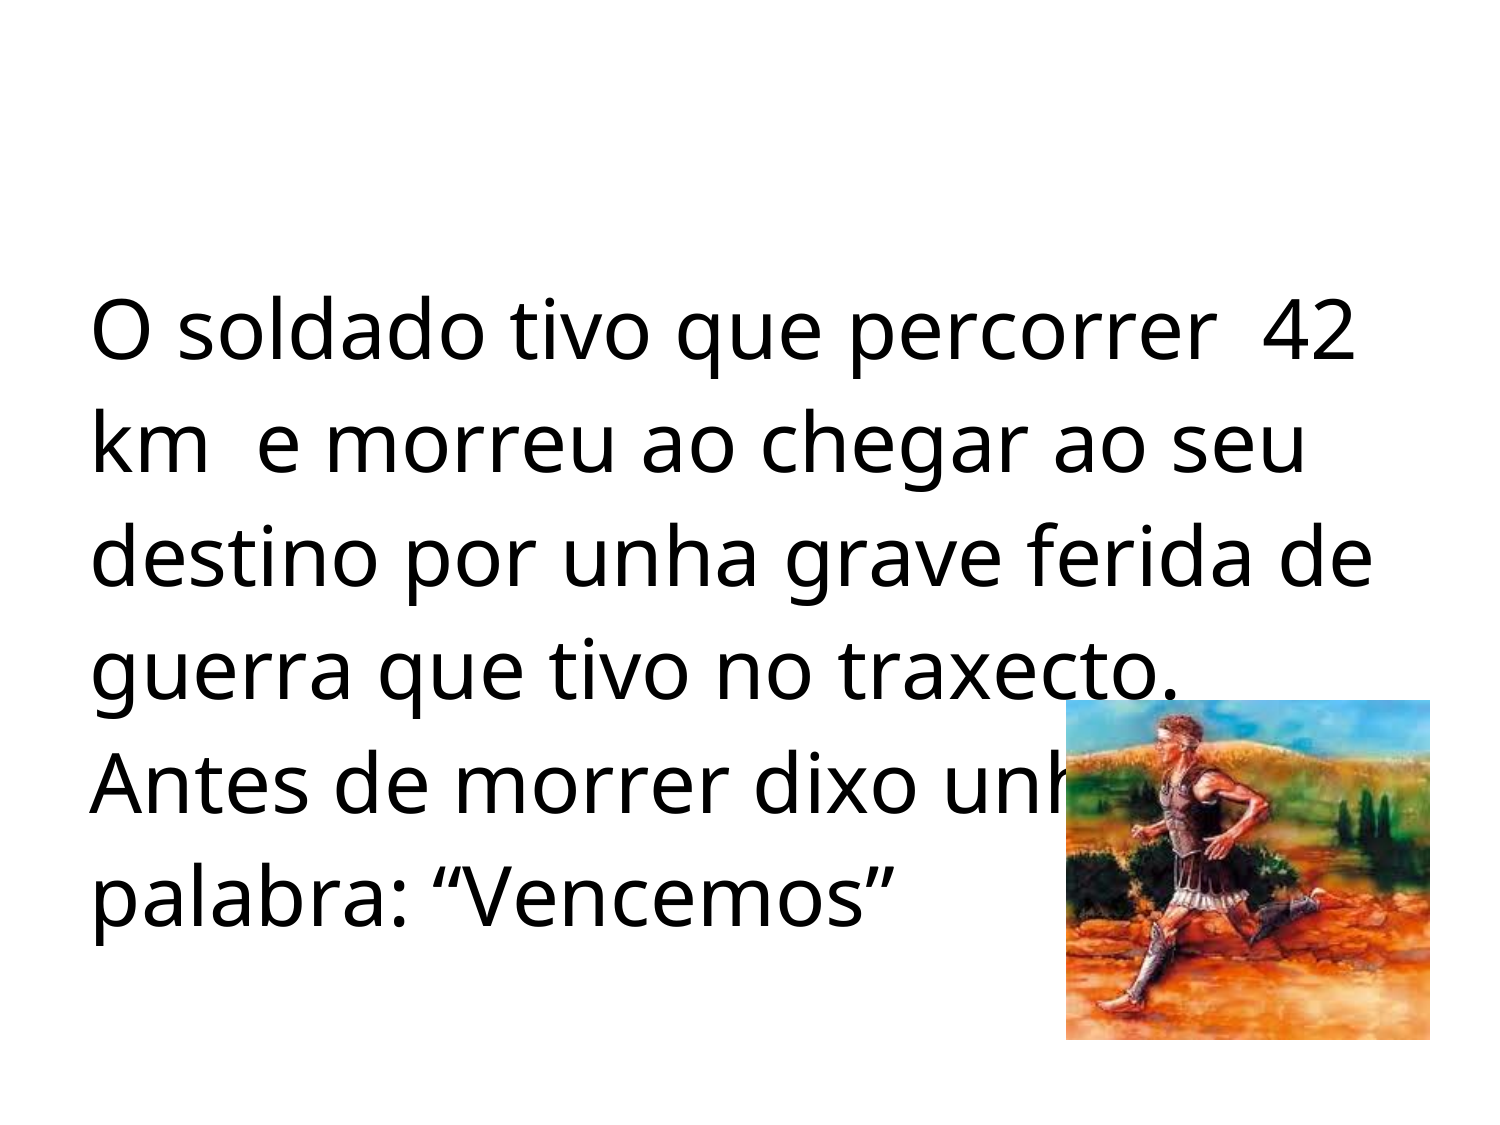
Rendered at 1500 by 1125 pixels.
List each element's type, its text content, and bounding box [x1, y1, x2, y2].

picture [1066, 700, 1430, 1040]
list O soldado tivo que percorrer 42 km e morreu ao chegar ao seu destino por unha grave ferida de guerra que tivo no traxecto. Antes de morrer dixo unha soa palabra: “Vencemos” [75, 262, 1426, 1006]
